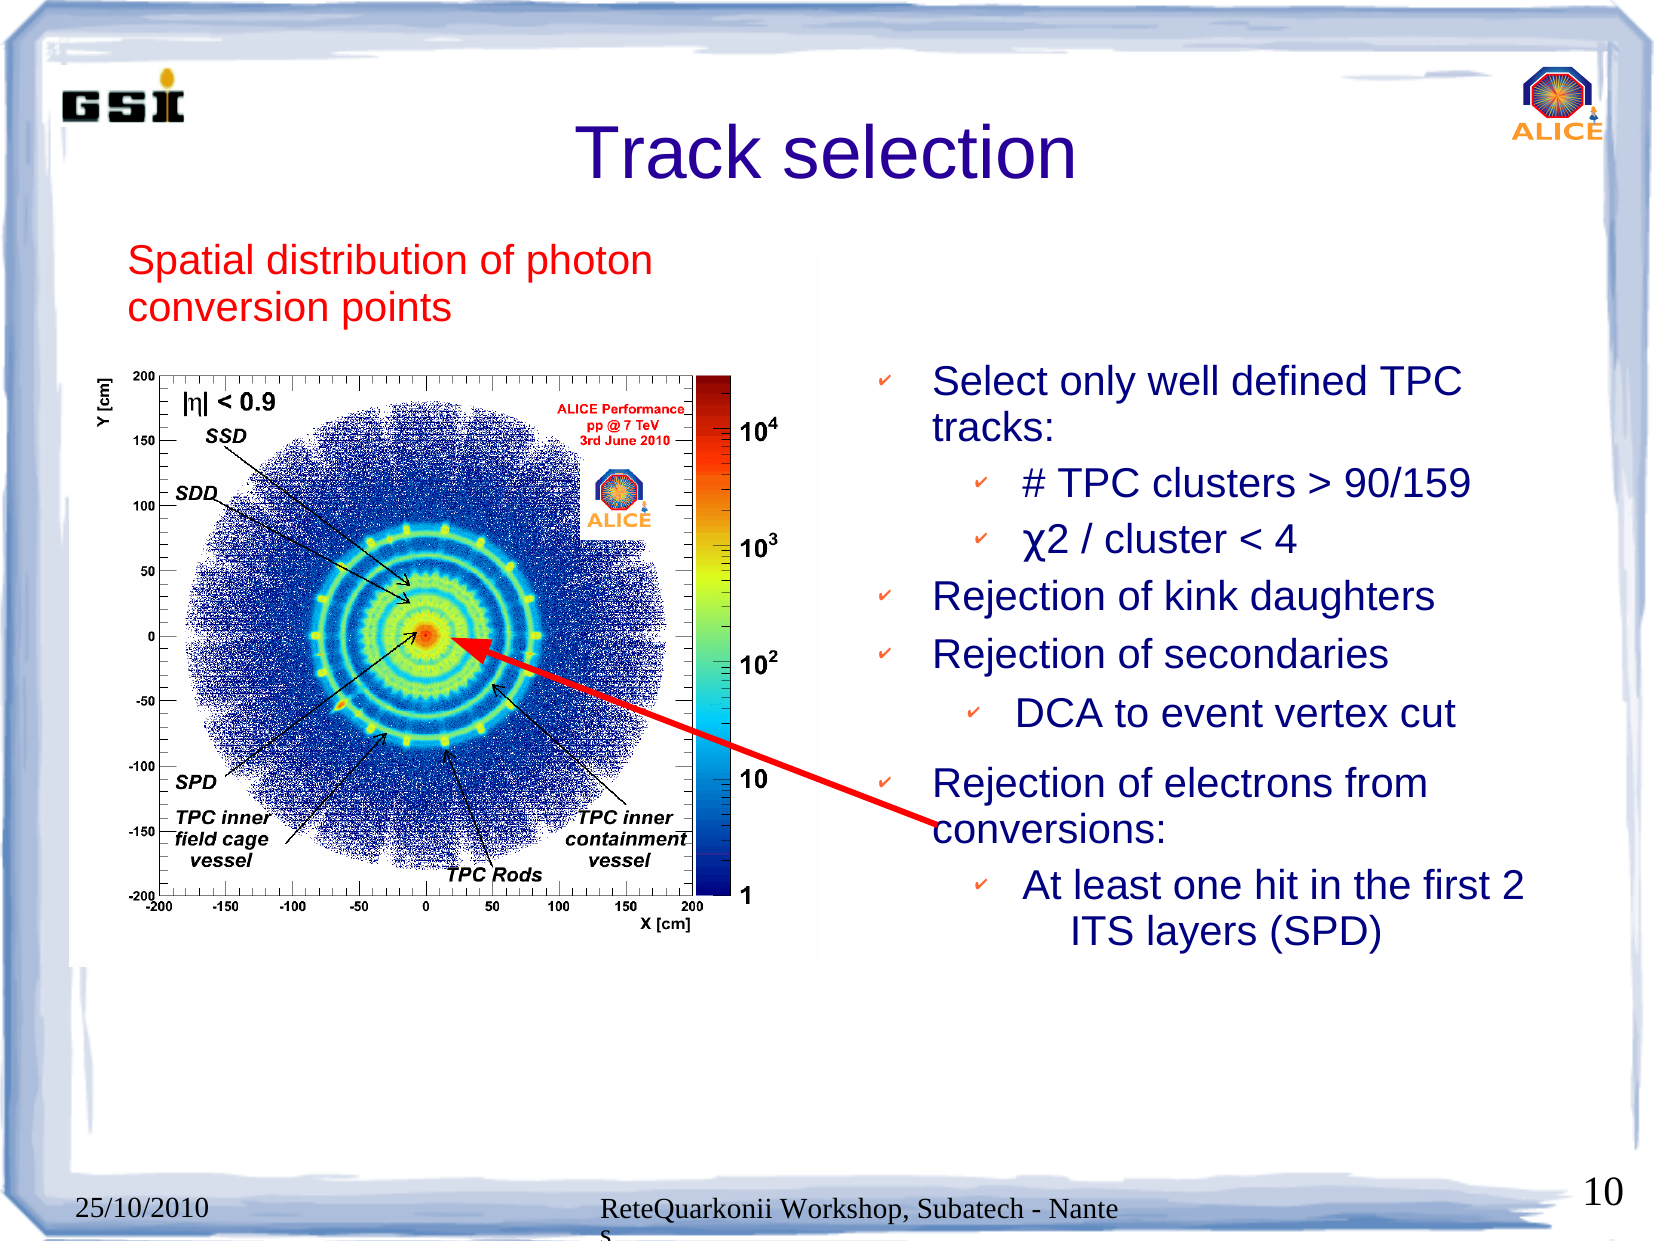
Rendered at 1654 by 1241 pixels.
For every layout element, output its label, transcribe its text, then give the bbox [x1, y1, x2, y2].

list Select only well defined TPC tracks: # TPC clusters > 90/159 χ2 / cluster < 4 Rejection of kink daughters Rejection of secondaries DCA to event vertex cut Rejection of electrons from conversions: At least one hit in the first 2 ITS layers (SPD) [861, 357, 1571, 1023]
title Track selection [82, 49, 1571, 257]
picture [0, 0, 1654, 1241]
text_box Spatial distribution of photon conversion points [112, 229, 713, 338]
